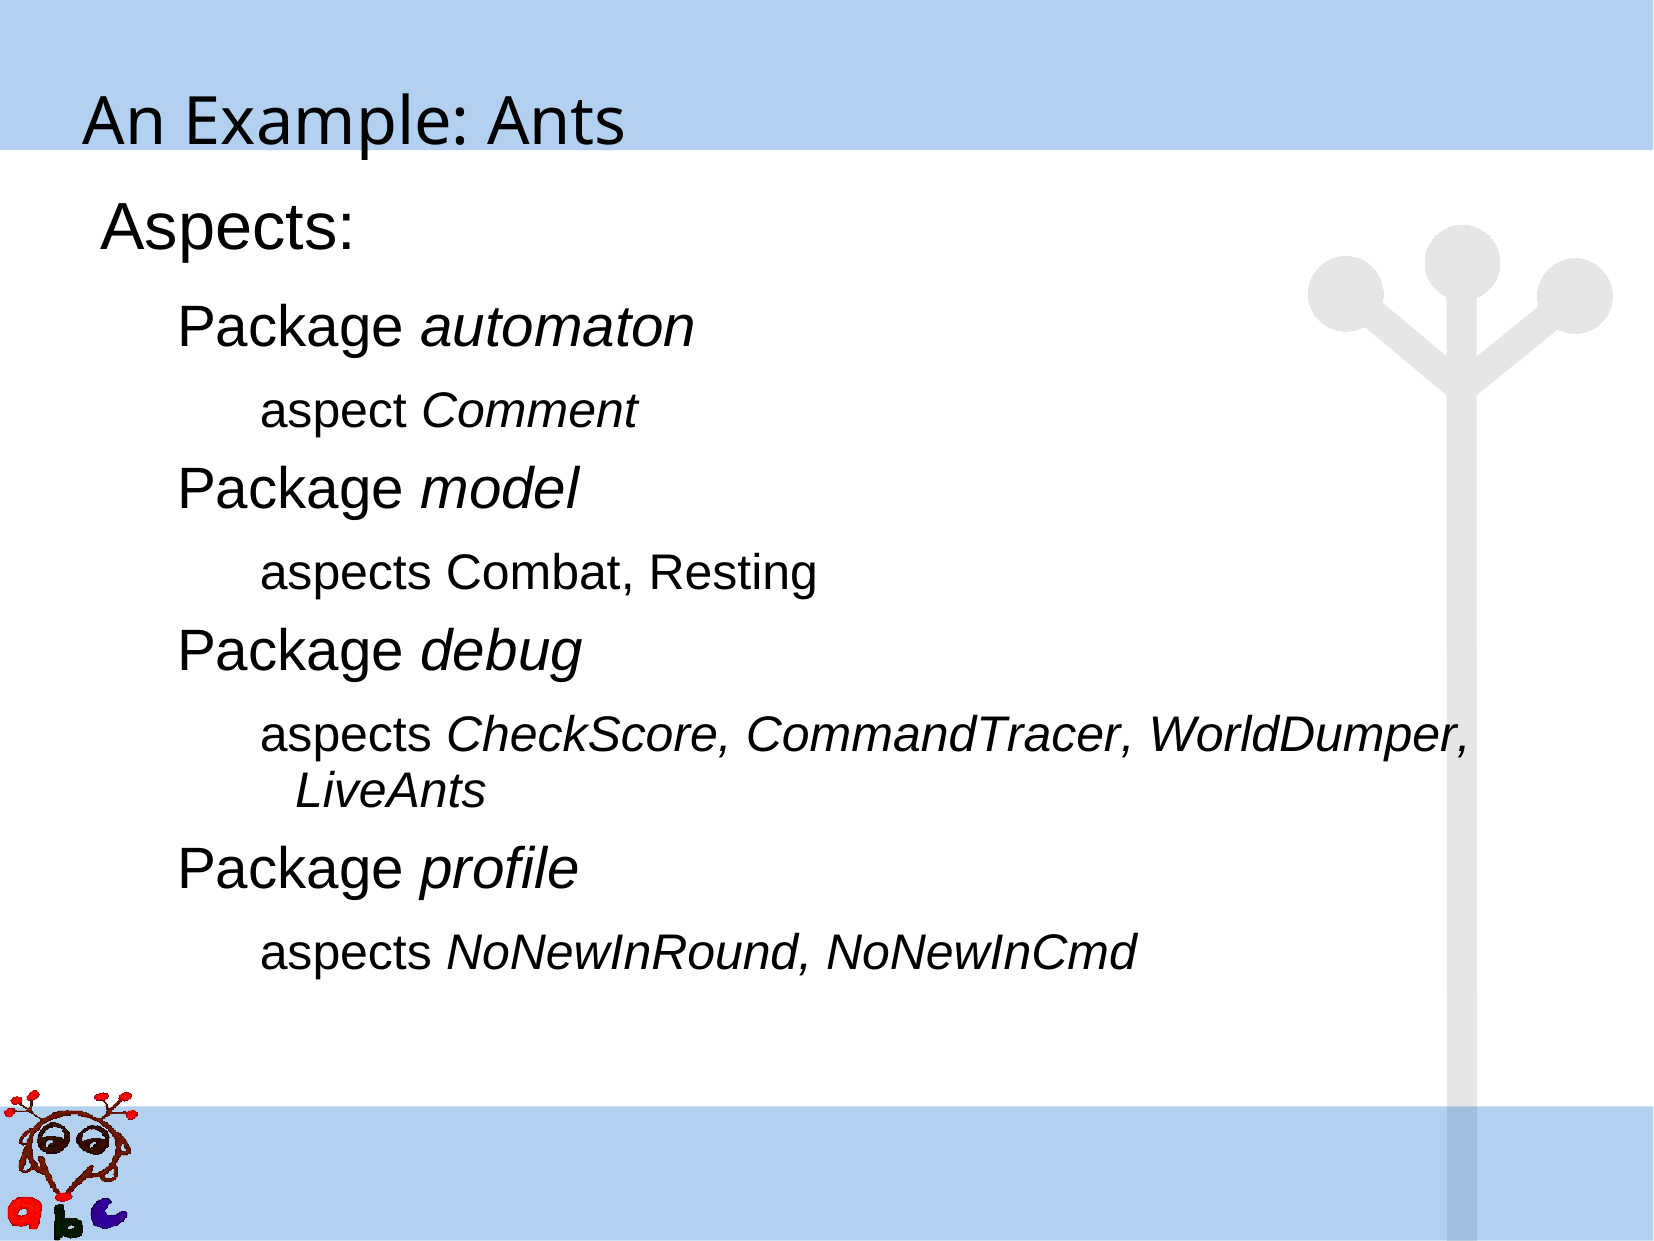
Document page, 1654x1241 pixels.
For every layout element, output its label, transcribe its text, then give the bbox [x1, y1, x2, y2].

title An Example: Ants [82, 49, 1576, 188]
picture [0, 1088, 139, 1241]
list Aspects: Package automaton aspect Comment Package model aspects Combat, Resting Package debug aspects CheckScore, CommandTracer, WorldDumper, LiveAnts Package profile aspects NoNewInRound, NoNewInCmd [82, 189, 1571, 1053]
